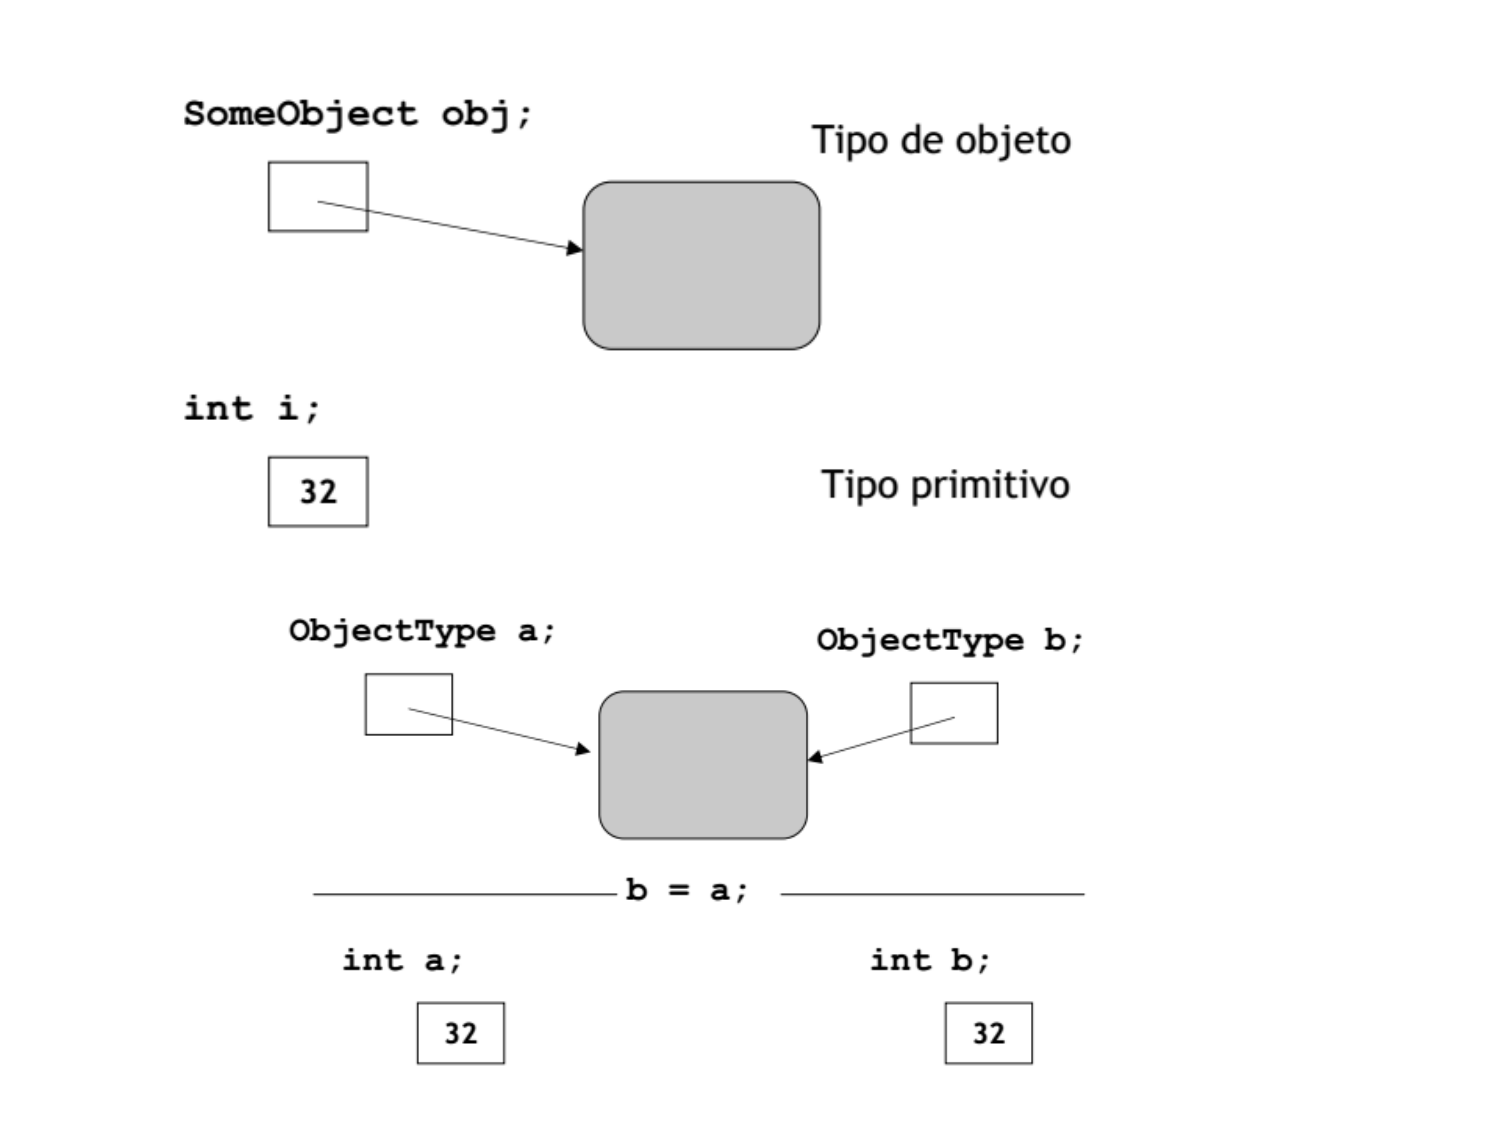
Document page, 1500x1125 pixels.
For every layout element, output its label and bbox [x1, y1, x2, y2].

picture [112, 54, 1117, 587]
picture [236, 589, 1116, 1101]
